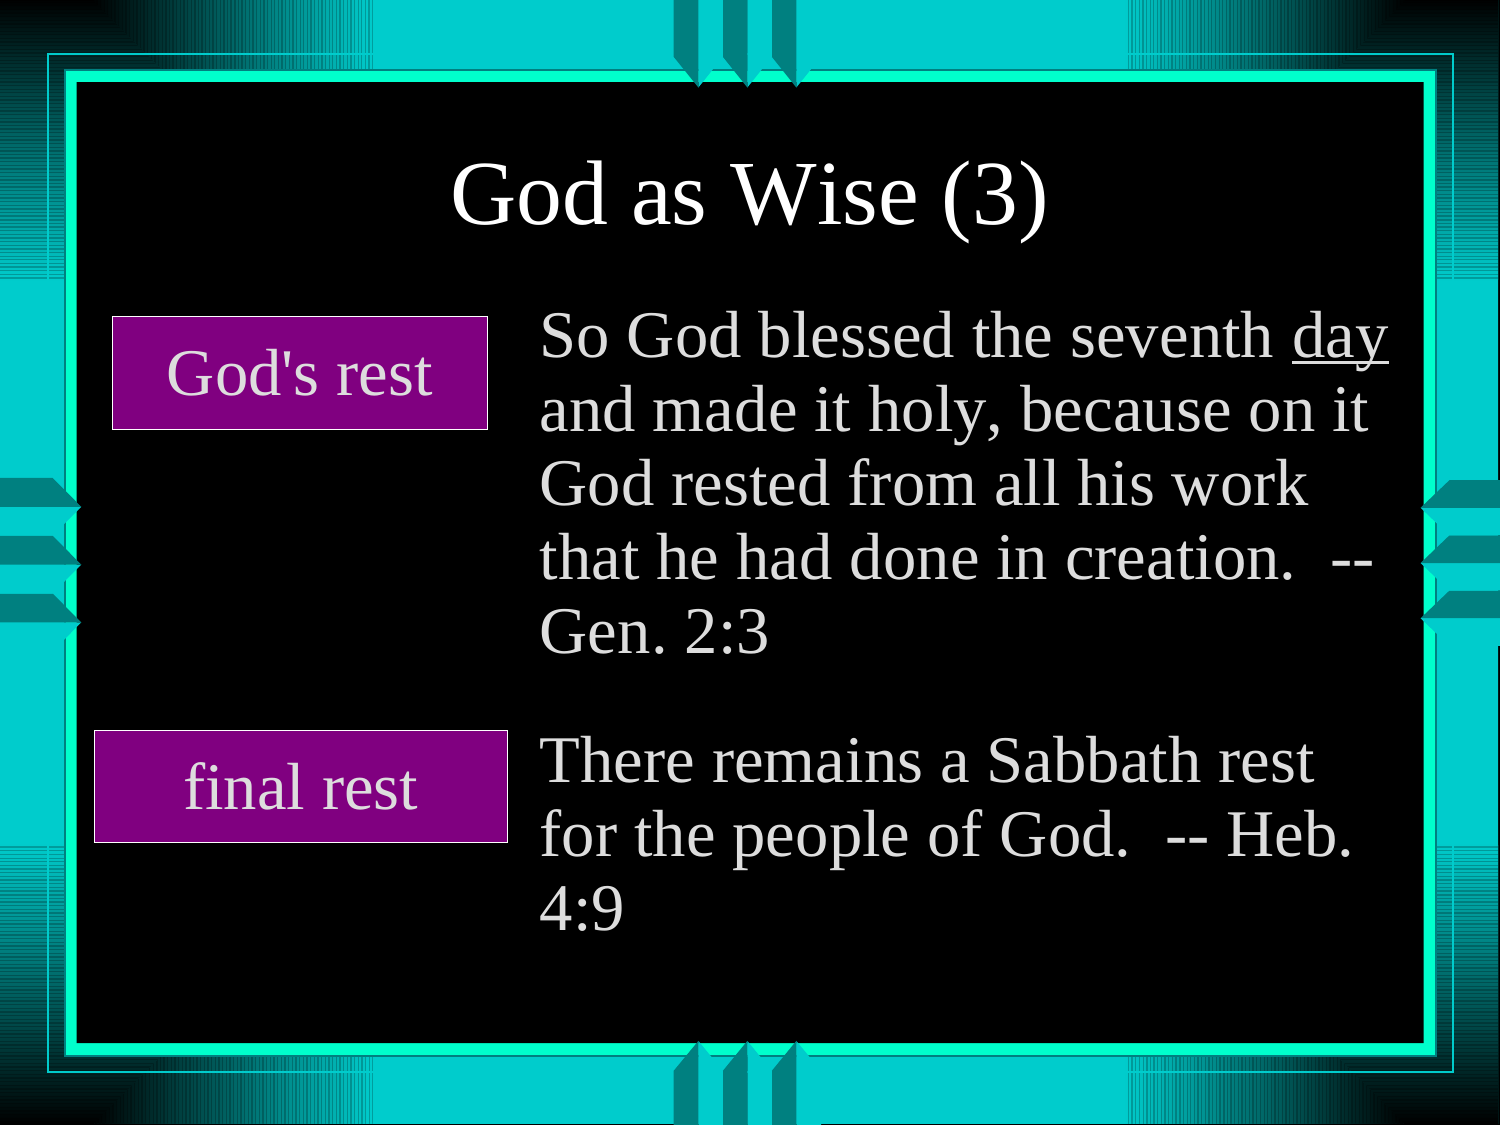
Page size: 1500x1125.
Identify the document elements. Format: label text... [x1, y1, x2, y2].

text_box final rest [94, 730, 508, 843]
title God as Wise (3) [112, 99, 1388, 288]
text_box There remains a Sabbath rest for the people of God. -- Heb. 4:9 [525, 715, 1426, 953]
text_box God's rest [112, 316, 488, 430]
text_box So God blessed the seventh day and made it holy, because on it God rested from all his work that he had done in creation. -- Gen. 2:3 [525, 290, 1426, 676]
